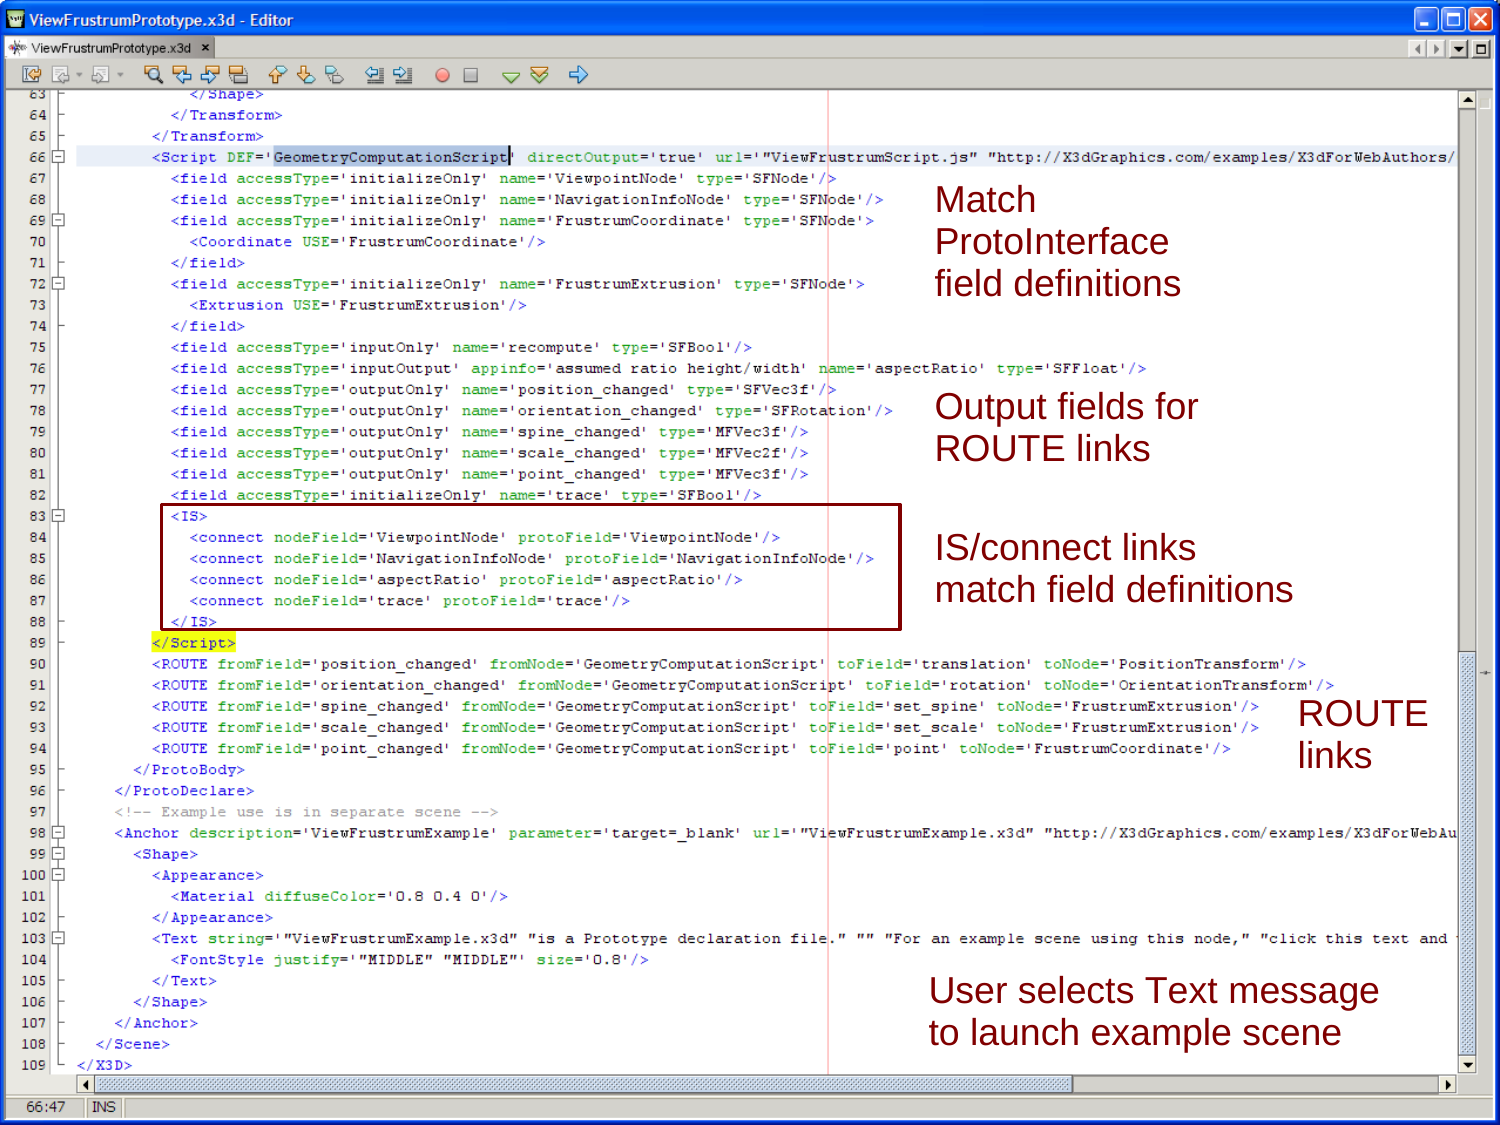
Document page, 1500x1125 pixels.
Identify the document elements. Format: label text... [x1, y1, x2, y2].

text_box IS/connect links match field definitions [919, 519, 1313, 619]
text_box ROUTE links [1282, 684, 1500, 784]
text_box User selects Text message to launch example scene [913, 962, 1426, 1062]
text_box Match ProtoInterface field definitions [919, 171, 1220, 313]
text_box Output fields for ROUTE links [919, 377, 1220, 477]
picture [0, 0, 1500, 1125]
